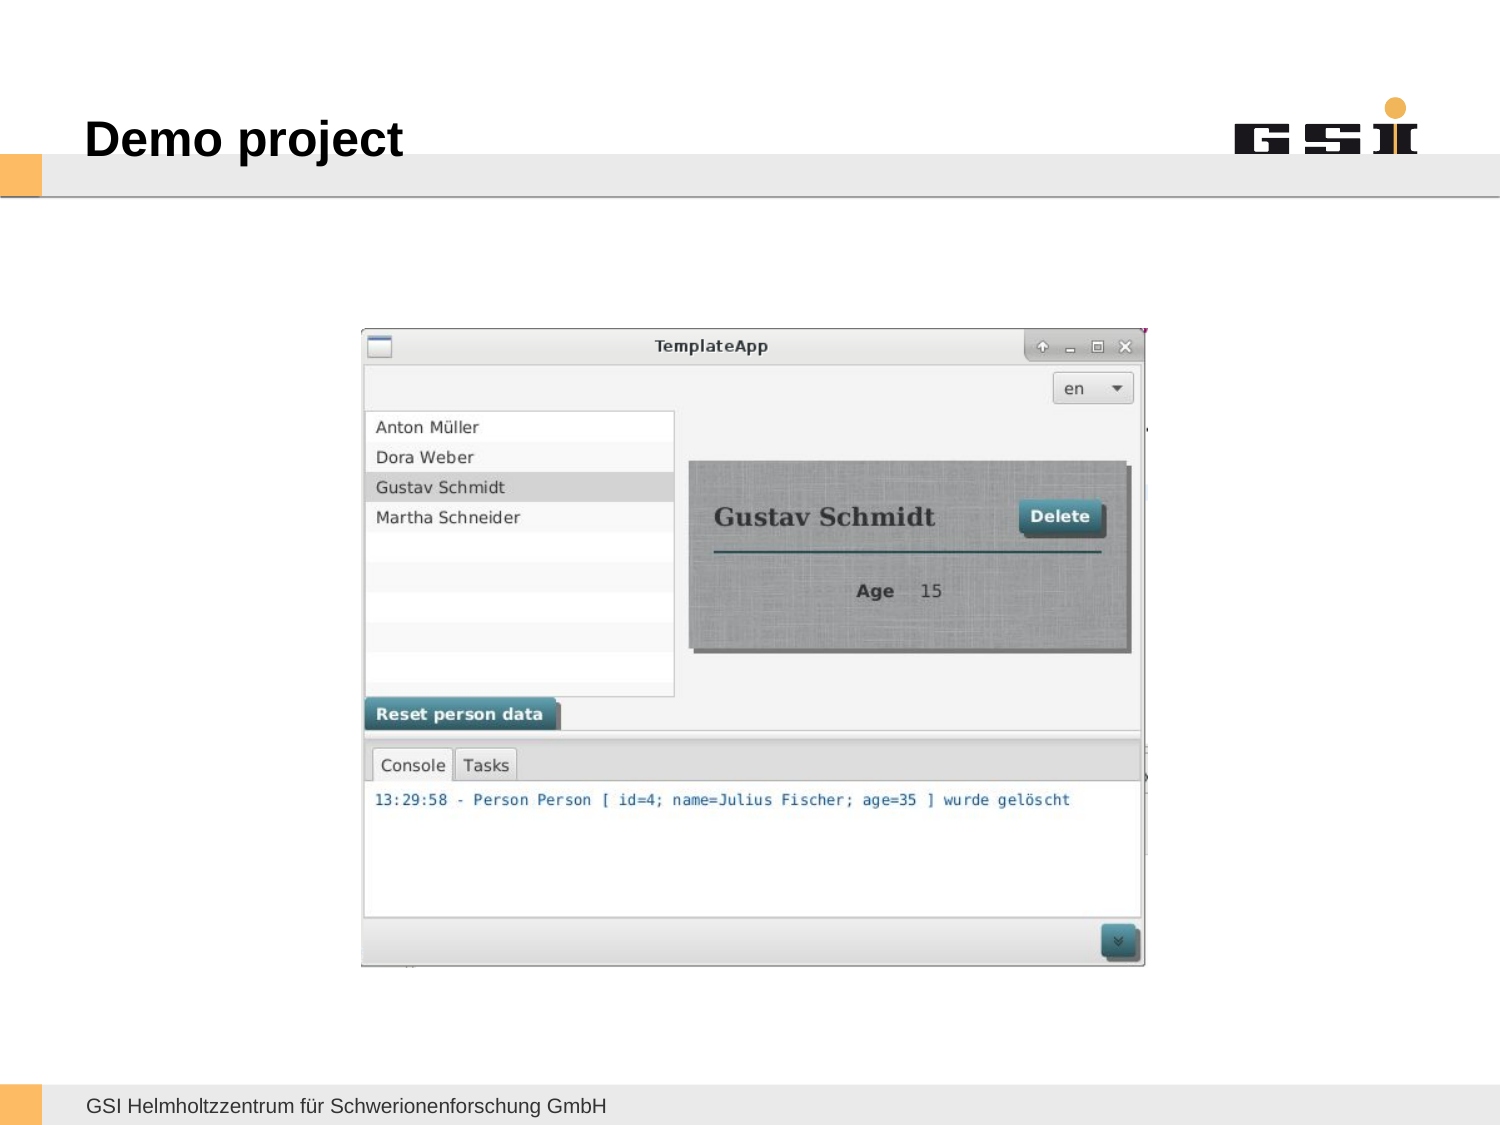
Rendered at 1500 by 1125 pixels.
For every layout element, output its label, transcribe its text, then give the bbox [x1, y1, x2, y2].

picture [1233, 95, 1419, 154]
title Demo project [69, 44, 986, 174]
picture [361, 328, 1148, 968]
